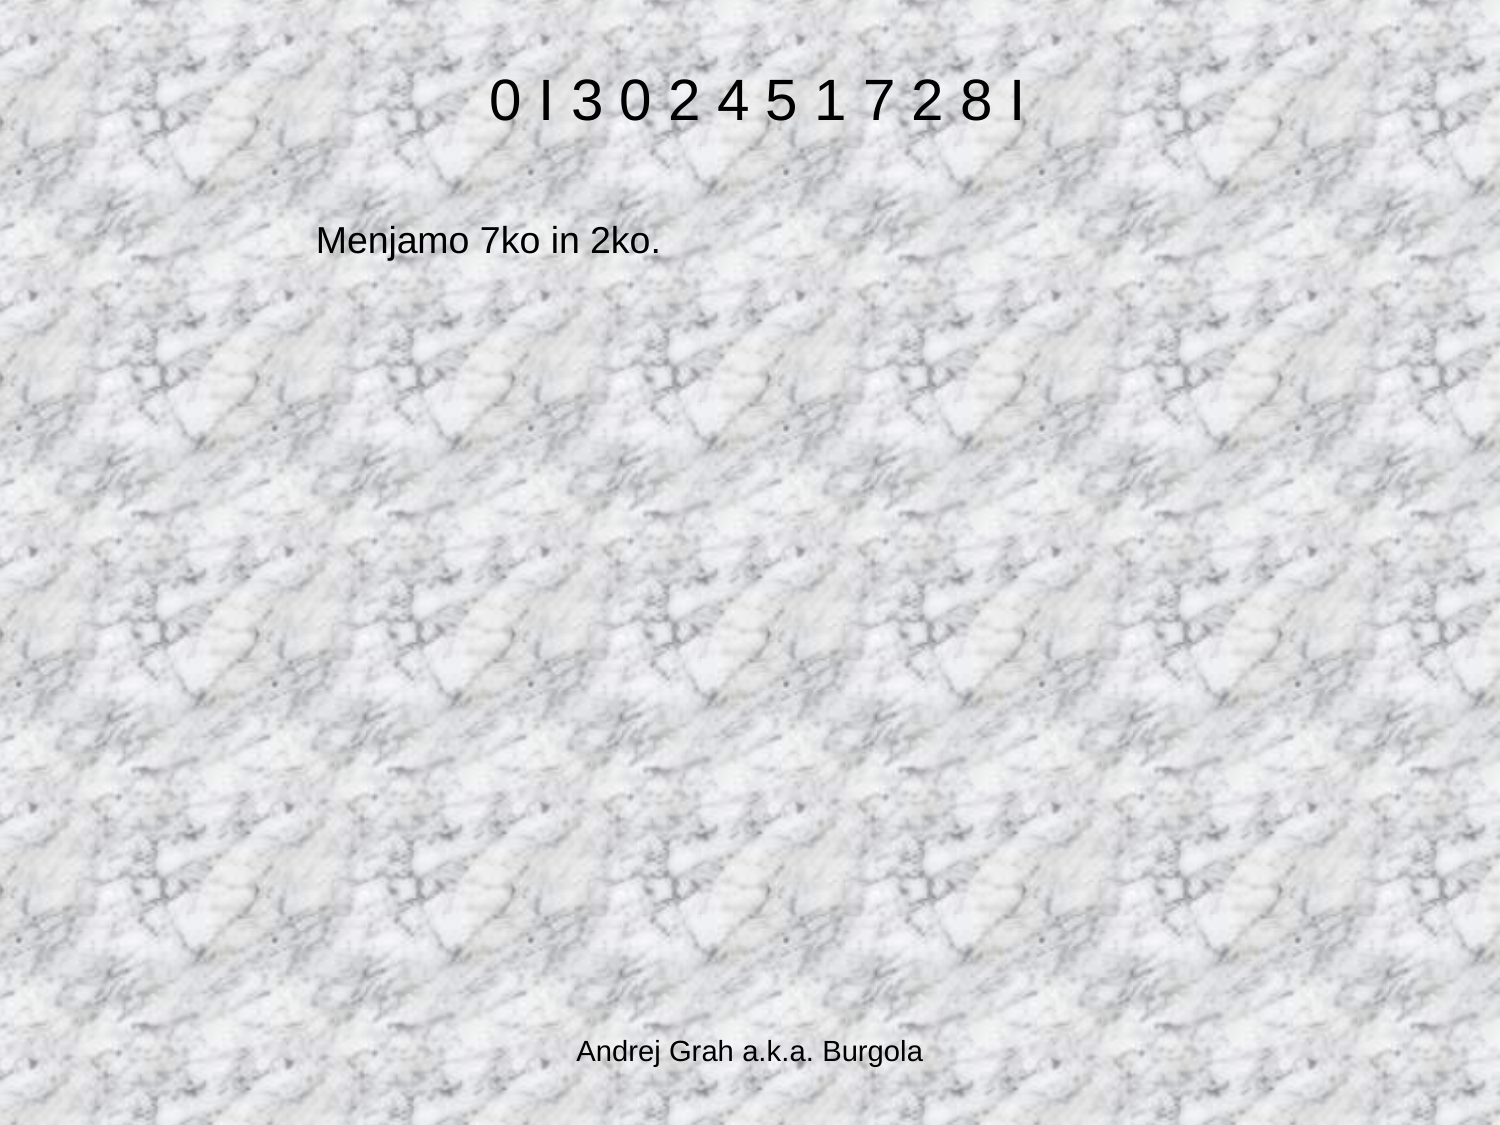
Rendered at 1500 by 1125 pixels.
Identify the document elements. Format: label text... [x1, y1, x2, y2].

text_box 0 I 3 0 2 4 5 1 7 2 8 I [265, 54, 1235, 141]
text_box Andrej Grah a.k.a. Burgola [512, 1024, 988, 1103]
picture [0, 0, 1500, 1125]
text_box Menjamo 7ko in 2ko. [301, 207, 1211, 269]
